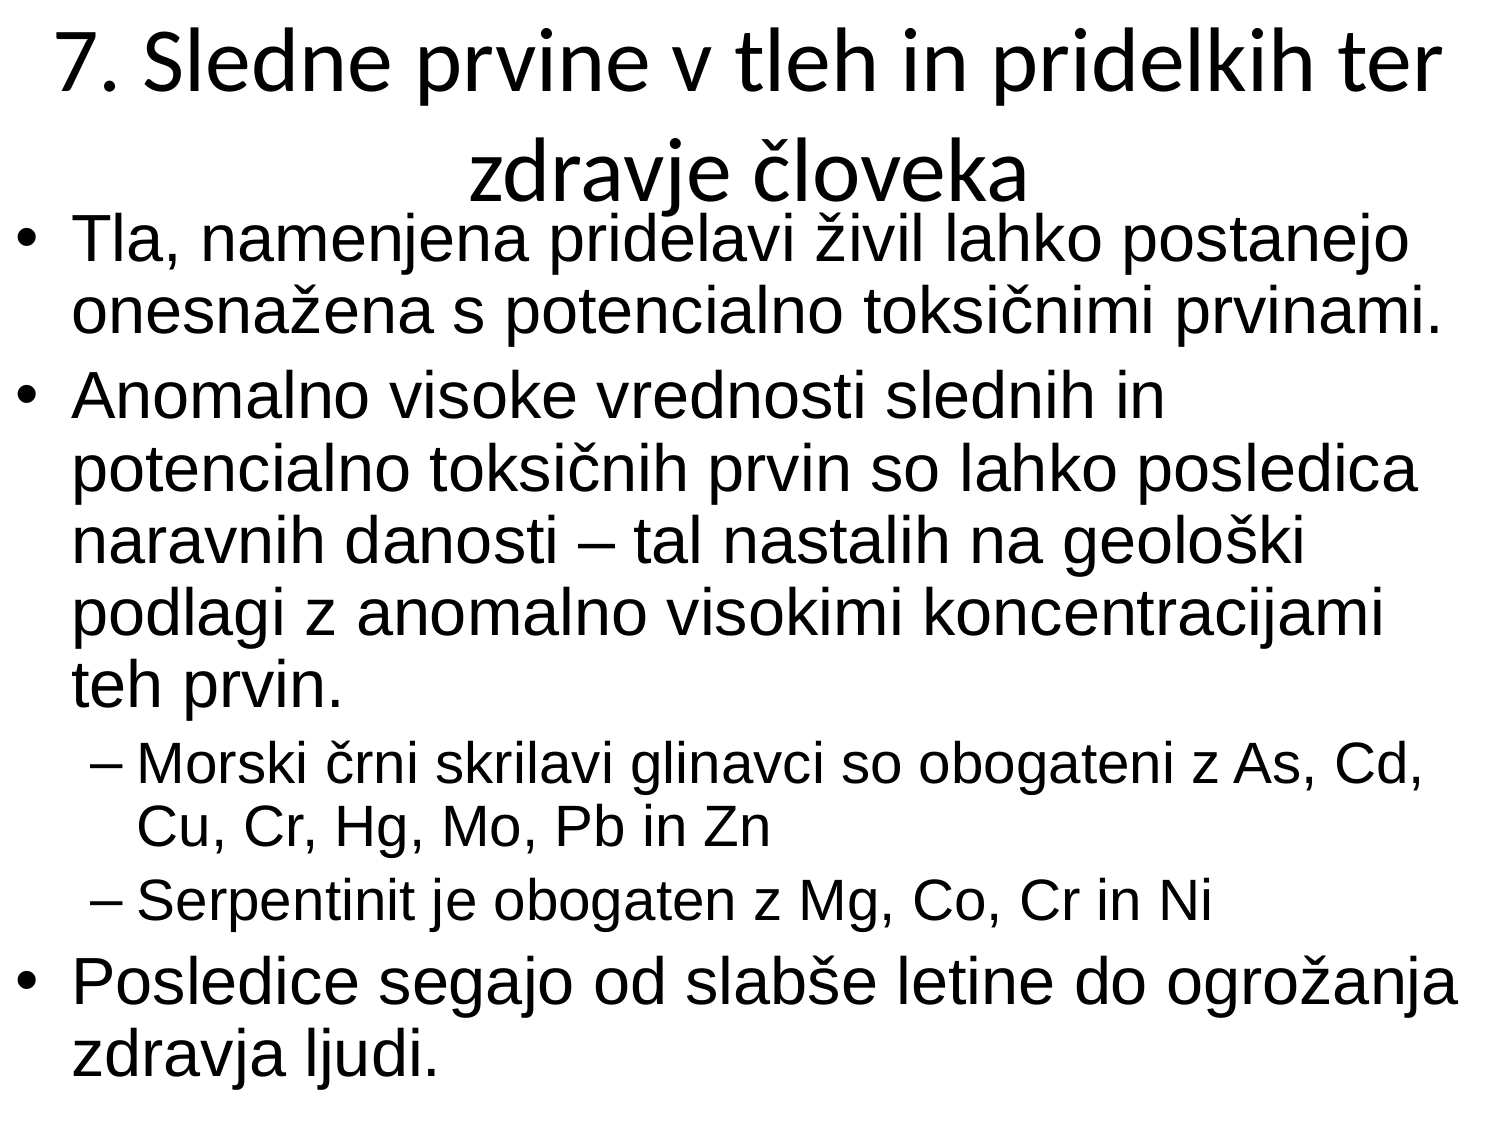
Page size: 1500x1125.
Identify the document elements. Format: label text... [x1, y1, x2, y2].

list Tla, namenjena pridelavi živil lahko postanejo onesnažena s potencialno toksičnimi prvinami. Anomalno visoke vrednosti slednih in potencialno toksičnih prvin so lahko posledica naravnih danosti – tal nastalih na geološki podlagi z anomalno visokimi koncentracijami teh prvin. Morski črni skrilavi glinavci so obogateni z As, Cd, Cu, Cr, Hg, Mo, Pb in Zn Serpentinit je obogaten z Mg, Co, Cr in Ni Posledice segajo od slabše letine do ogrožanja zdravja ljudi. [0, 196, 1500, 1125]
title 7. Sledne prvine v tleh in pridelkih ter zdravje človeka [0, 0, 1500, 196]
